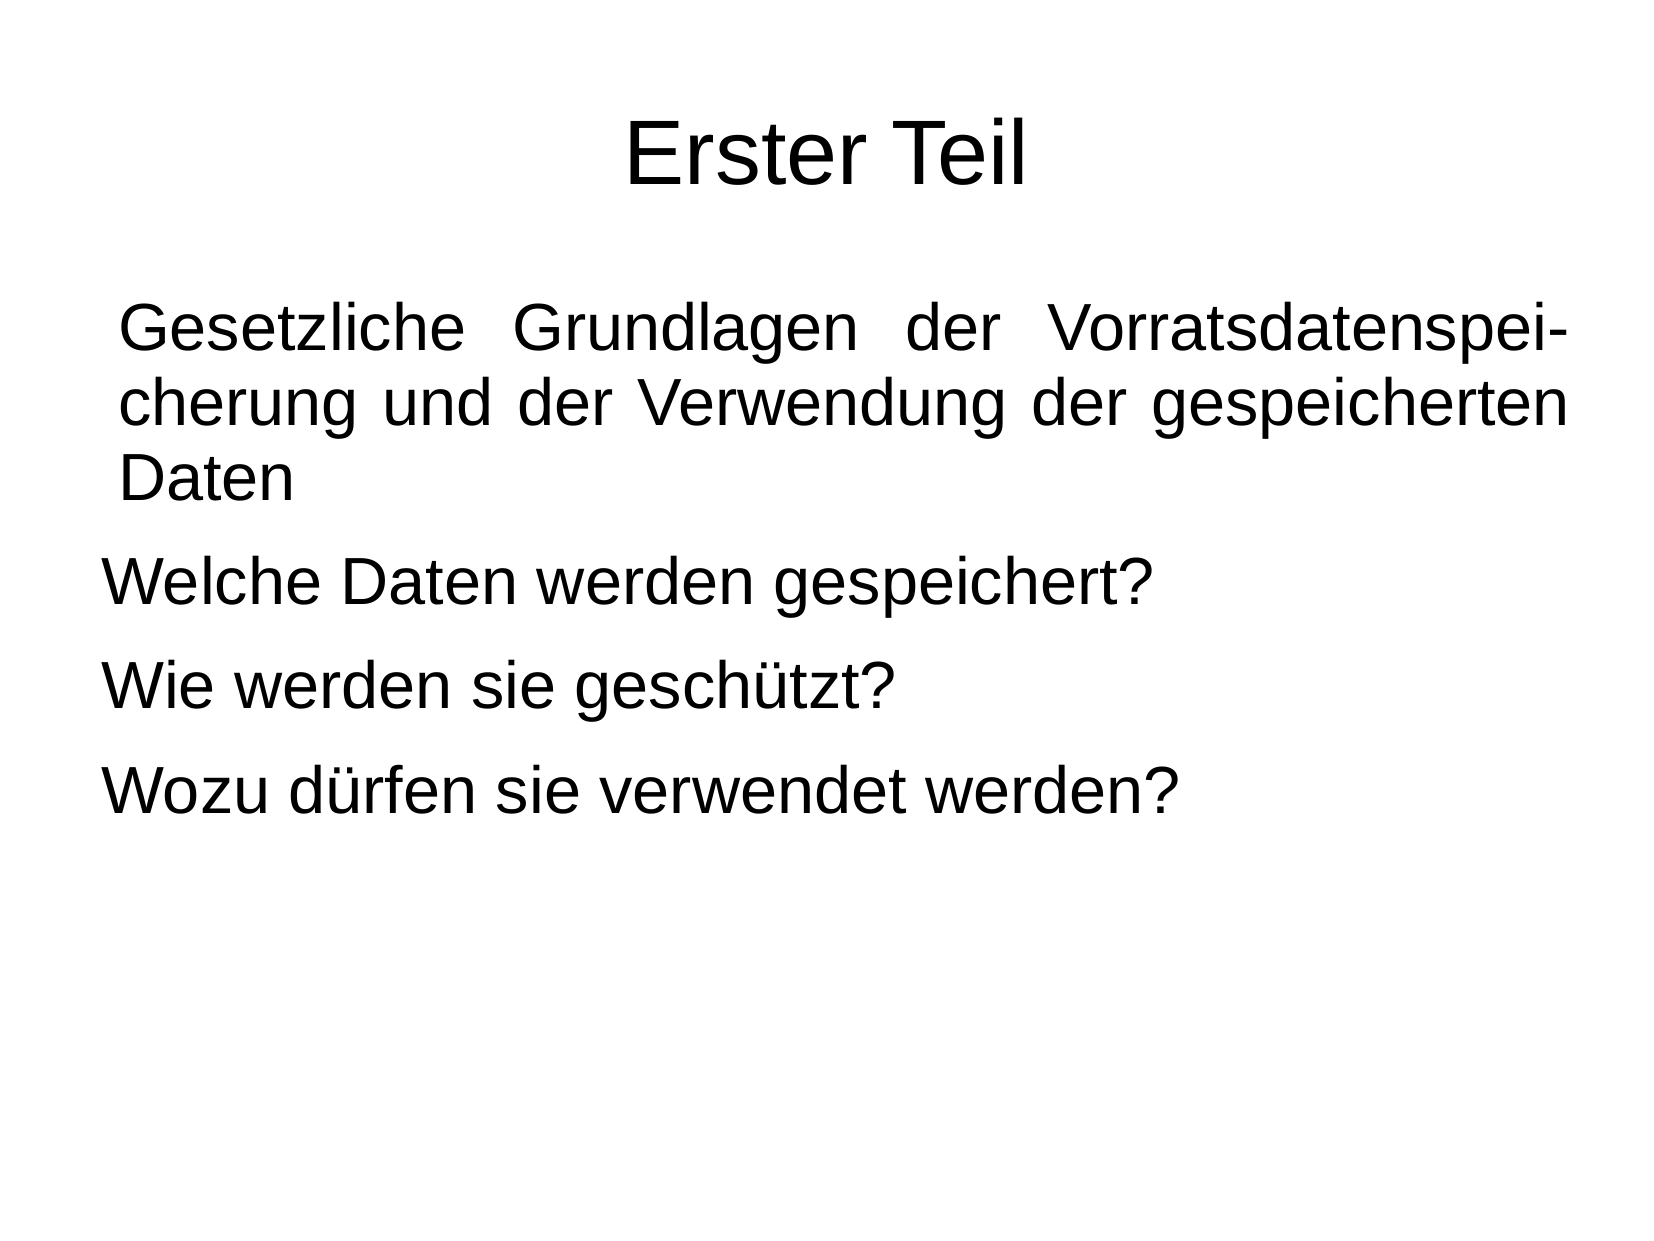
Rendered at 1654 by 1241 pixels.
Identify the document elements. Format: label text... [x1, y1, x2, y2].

title Erster Teil [82, 49, 1571, 257]
list Gesetzliche Grundlagen der Vorratsdatenspei-cherung und der Verwendung der gespeicherten Daten Welche Daten werden gespeichert? Wie werden sie geschützt? Wozu dürfen sie verwendet werden? [82, 290, 1571, 1109]
